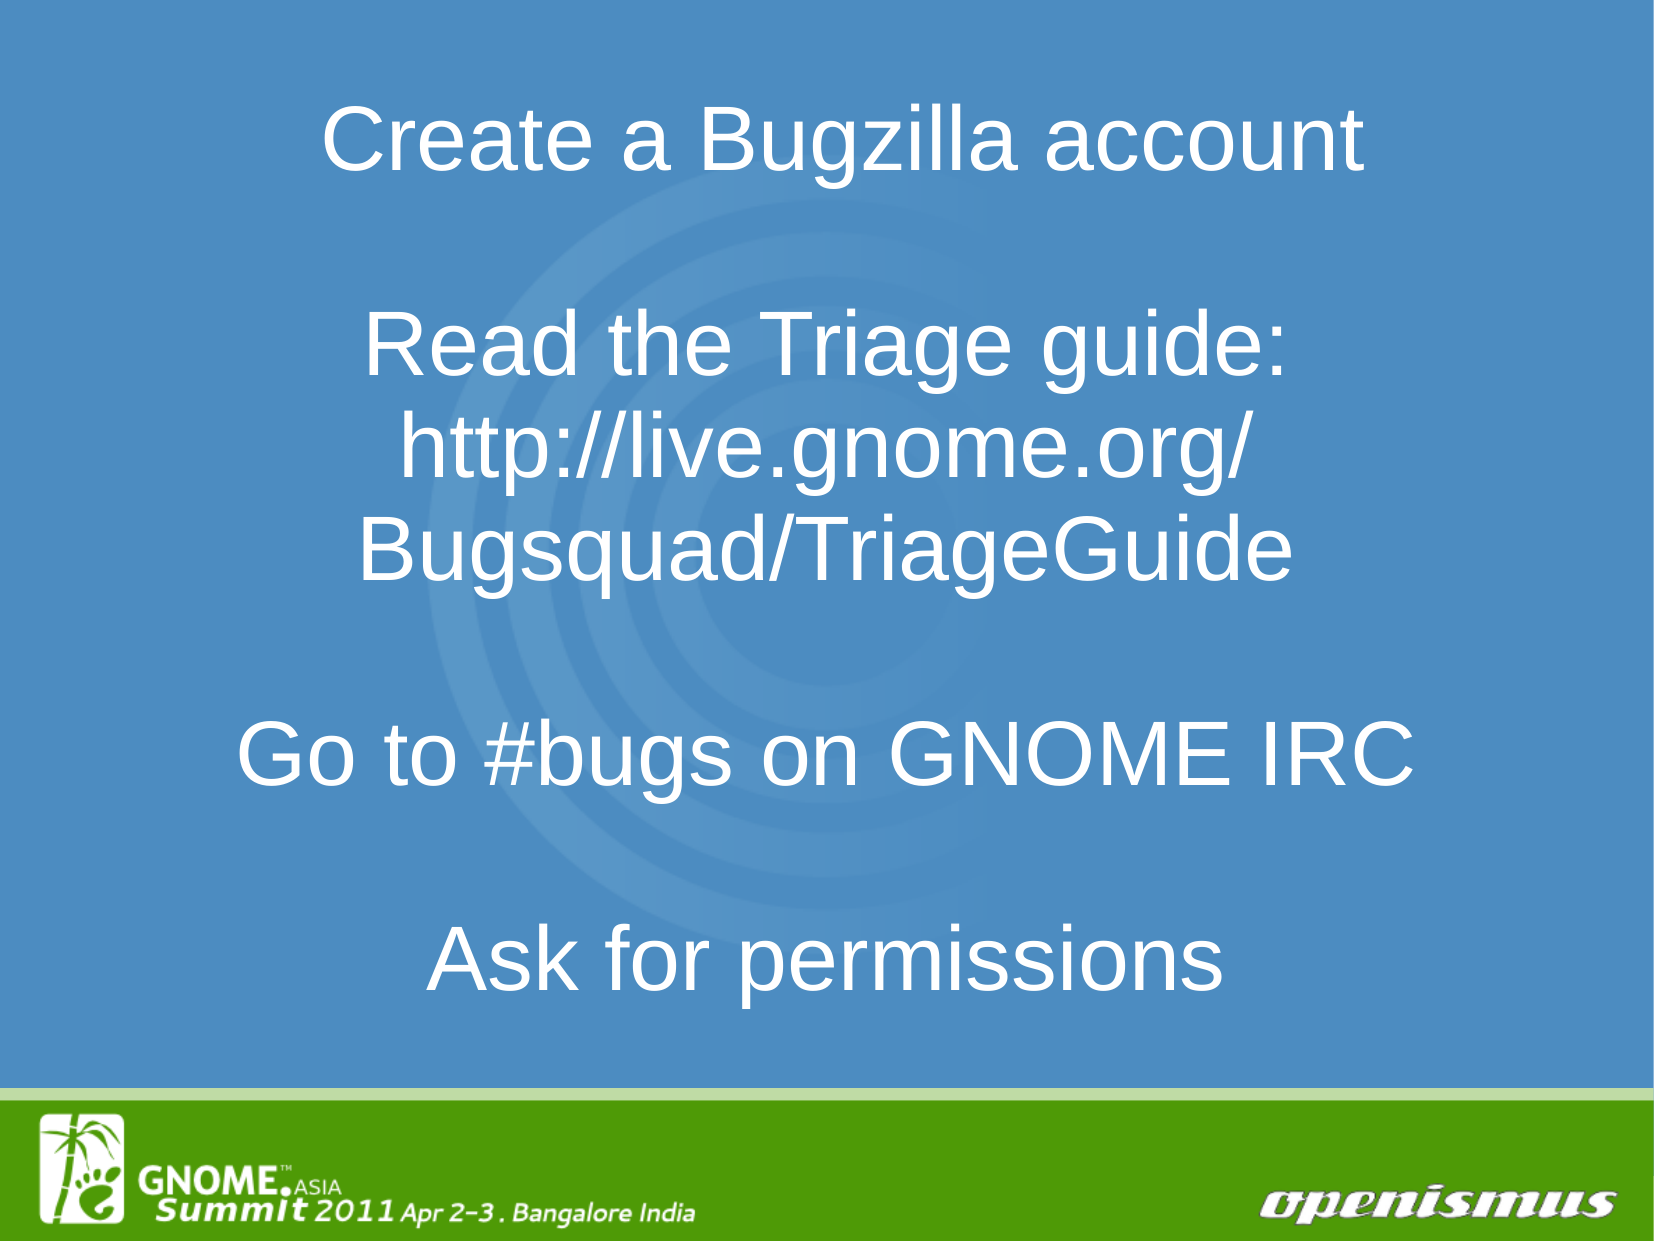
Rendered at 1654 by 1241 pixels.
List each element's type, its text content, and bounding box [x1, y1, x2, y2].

picture [0, 0, 1654, 1241]
title Create a Bugzilla account Read the Triage guide: http://live.gnome.org/ Bugsquad/TriageGuide Go to #bugs on GNOME IRC Ask for permissions [82, 87, 1571, 1011]
